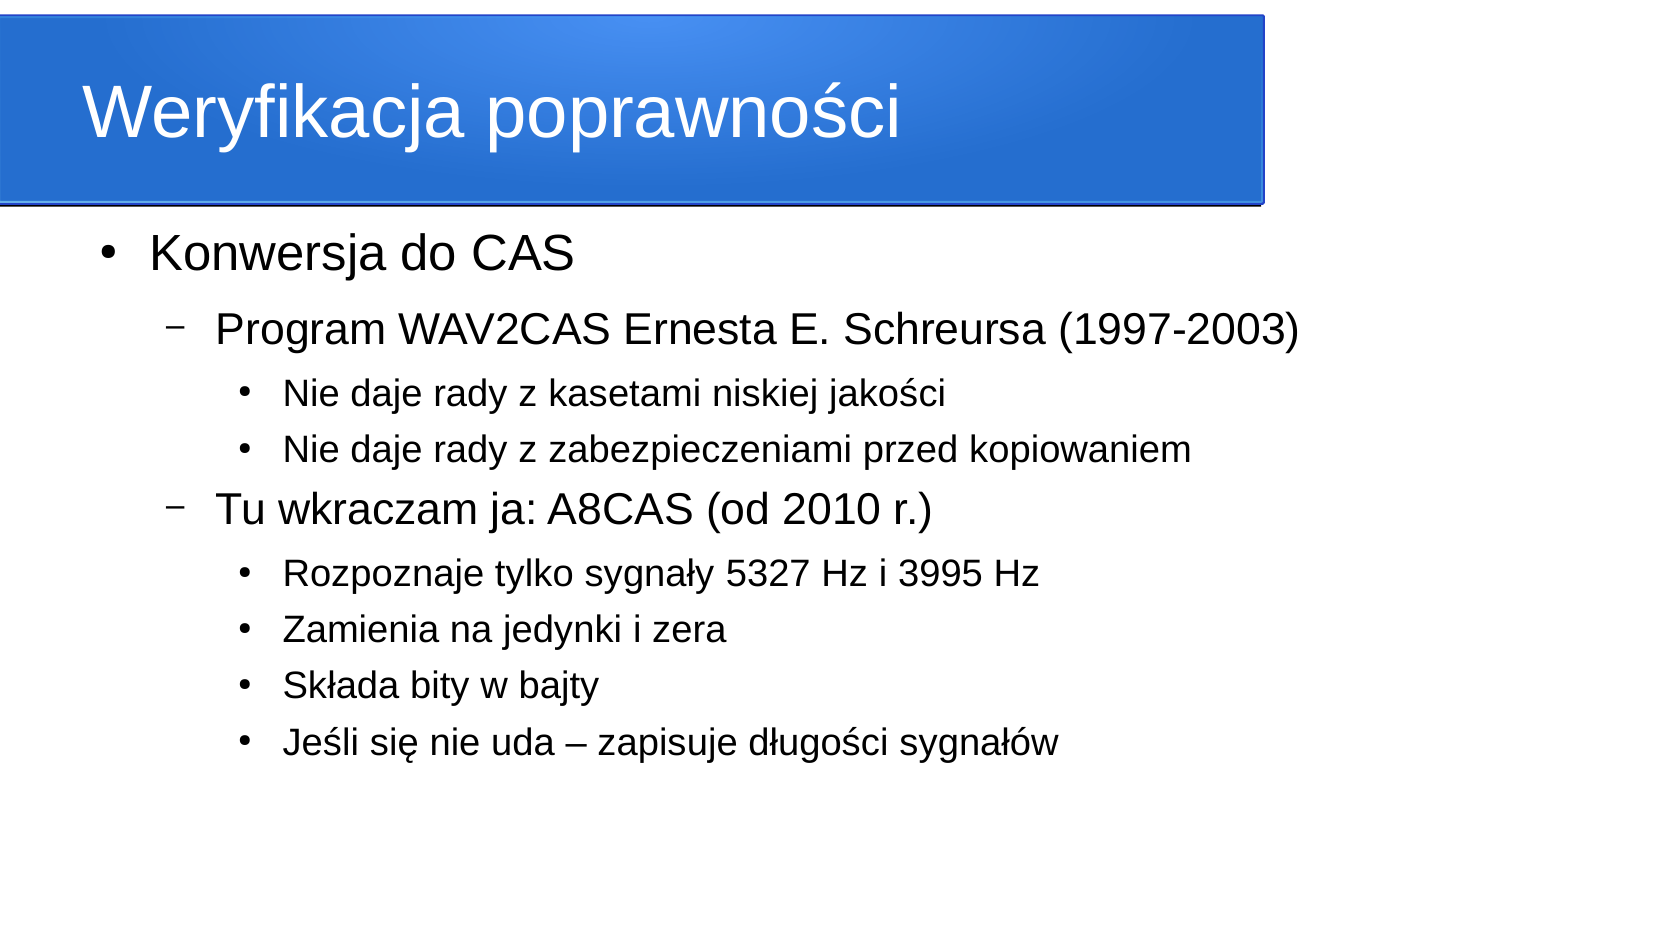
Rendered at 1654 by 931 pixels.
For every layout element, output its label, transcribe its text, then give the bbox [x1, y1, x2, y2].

title Weryfikacja poprawności [82, 35, 1235, 189]
list Konwersja do CAS Program WAV2CAS Ernesta E. Schreursa (1997-2003) Nie daje rady z kasetami niskiej jakości Nie daje rady z zabezpieczeniami przed kopiowaniem Tu wkraczam ja: A8CAS (od 2010 r.) Rozpoznaje tylko sygnały 5327 Hz i 3995 Hz Zamienia na jedynki i zera Składa bity w bajty Jeśli się nie uda – zapisuje długości sygnałów [82, 224, 1571, 764]
